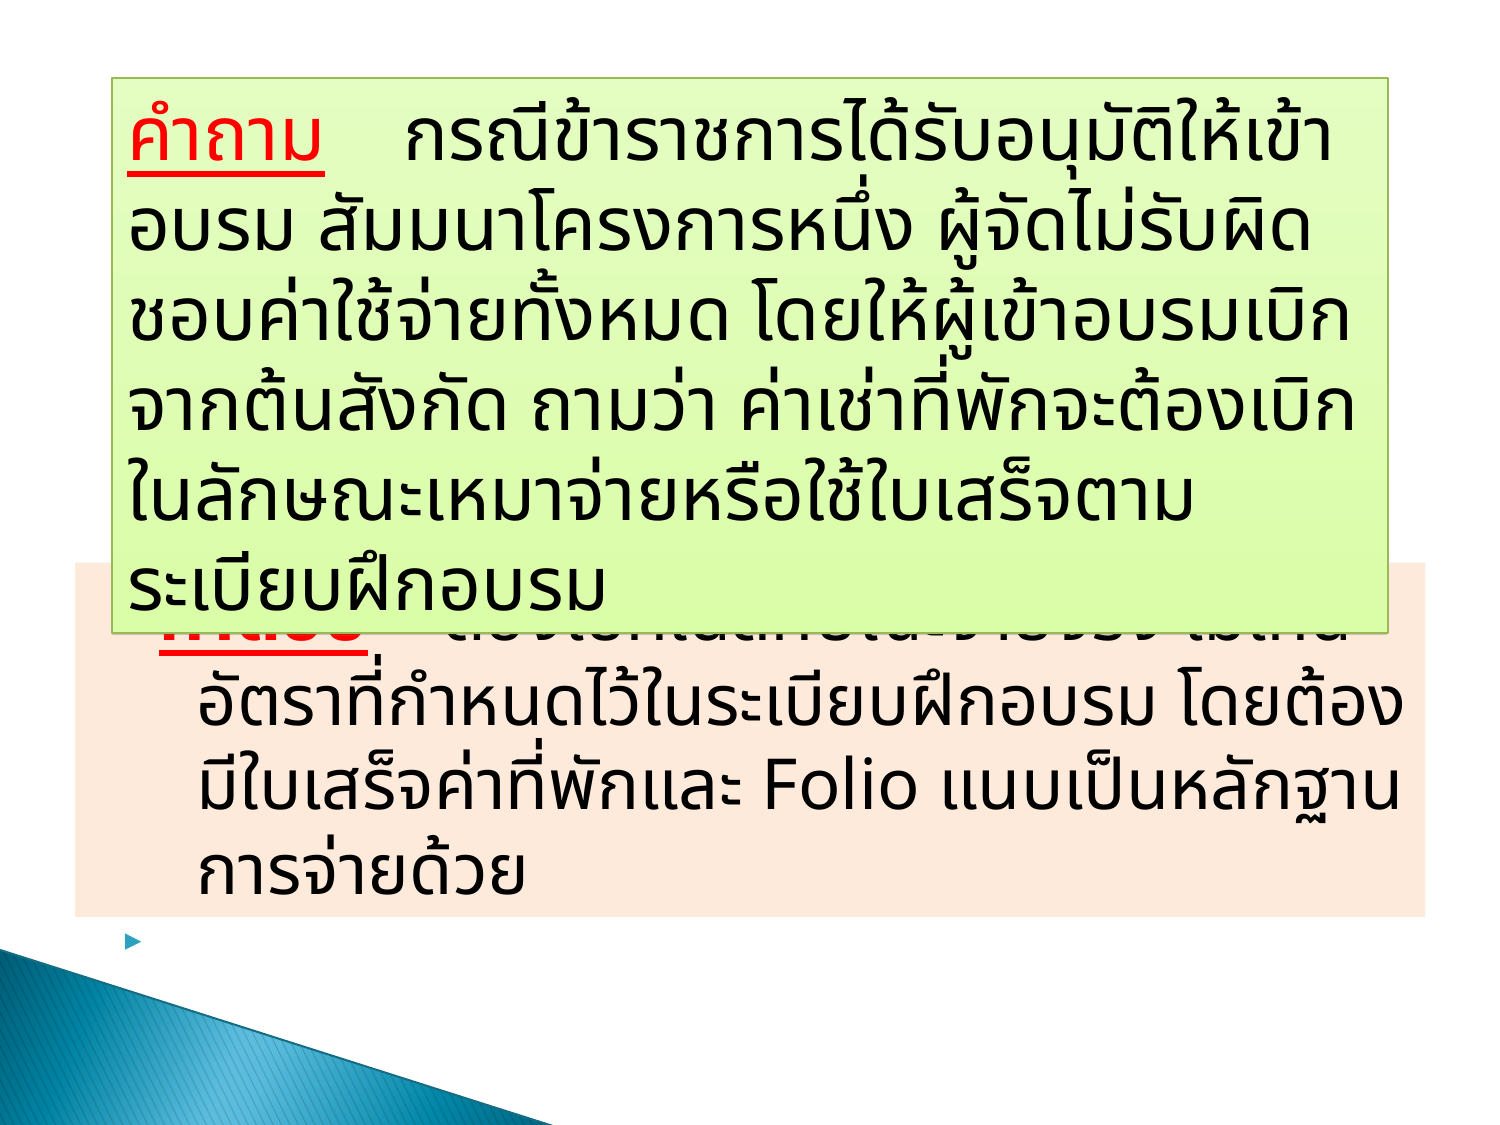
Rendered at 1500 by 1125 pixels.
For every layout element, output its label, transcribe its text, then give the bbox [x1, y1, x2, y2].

list คำตอบ ต้องเบิกในลักษณะจ่ายจริง ไม่เกินอัตราที่กำหนดไว้ในระเบียบฝึกอบรม โดยต้องมีใบเสร็จค่าที่พักและ Folio แนบเป็นหลักฐานการจ่ายด้วย [75, 562, 1426, 917]
text_box คำถาม กรณีข้าราชการได้รับอนุมัติให้เข้าอบรม สัมมนาโครงการหนึ่ง ผู้จัดไม่รับผิดชอบค่าใช้จ่ายทั้งหมด โดยให้ผู้เข้าอบรมเบิกจากต้นสังกัด ถามว่า ค่าเช่าที่พักจะต้องเบิกในลักษณะเหมาจ่ายหรือใช้ใบเสร็จตามระเบียบฝึกอบรม [112, 77, 1388, 457]
